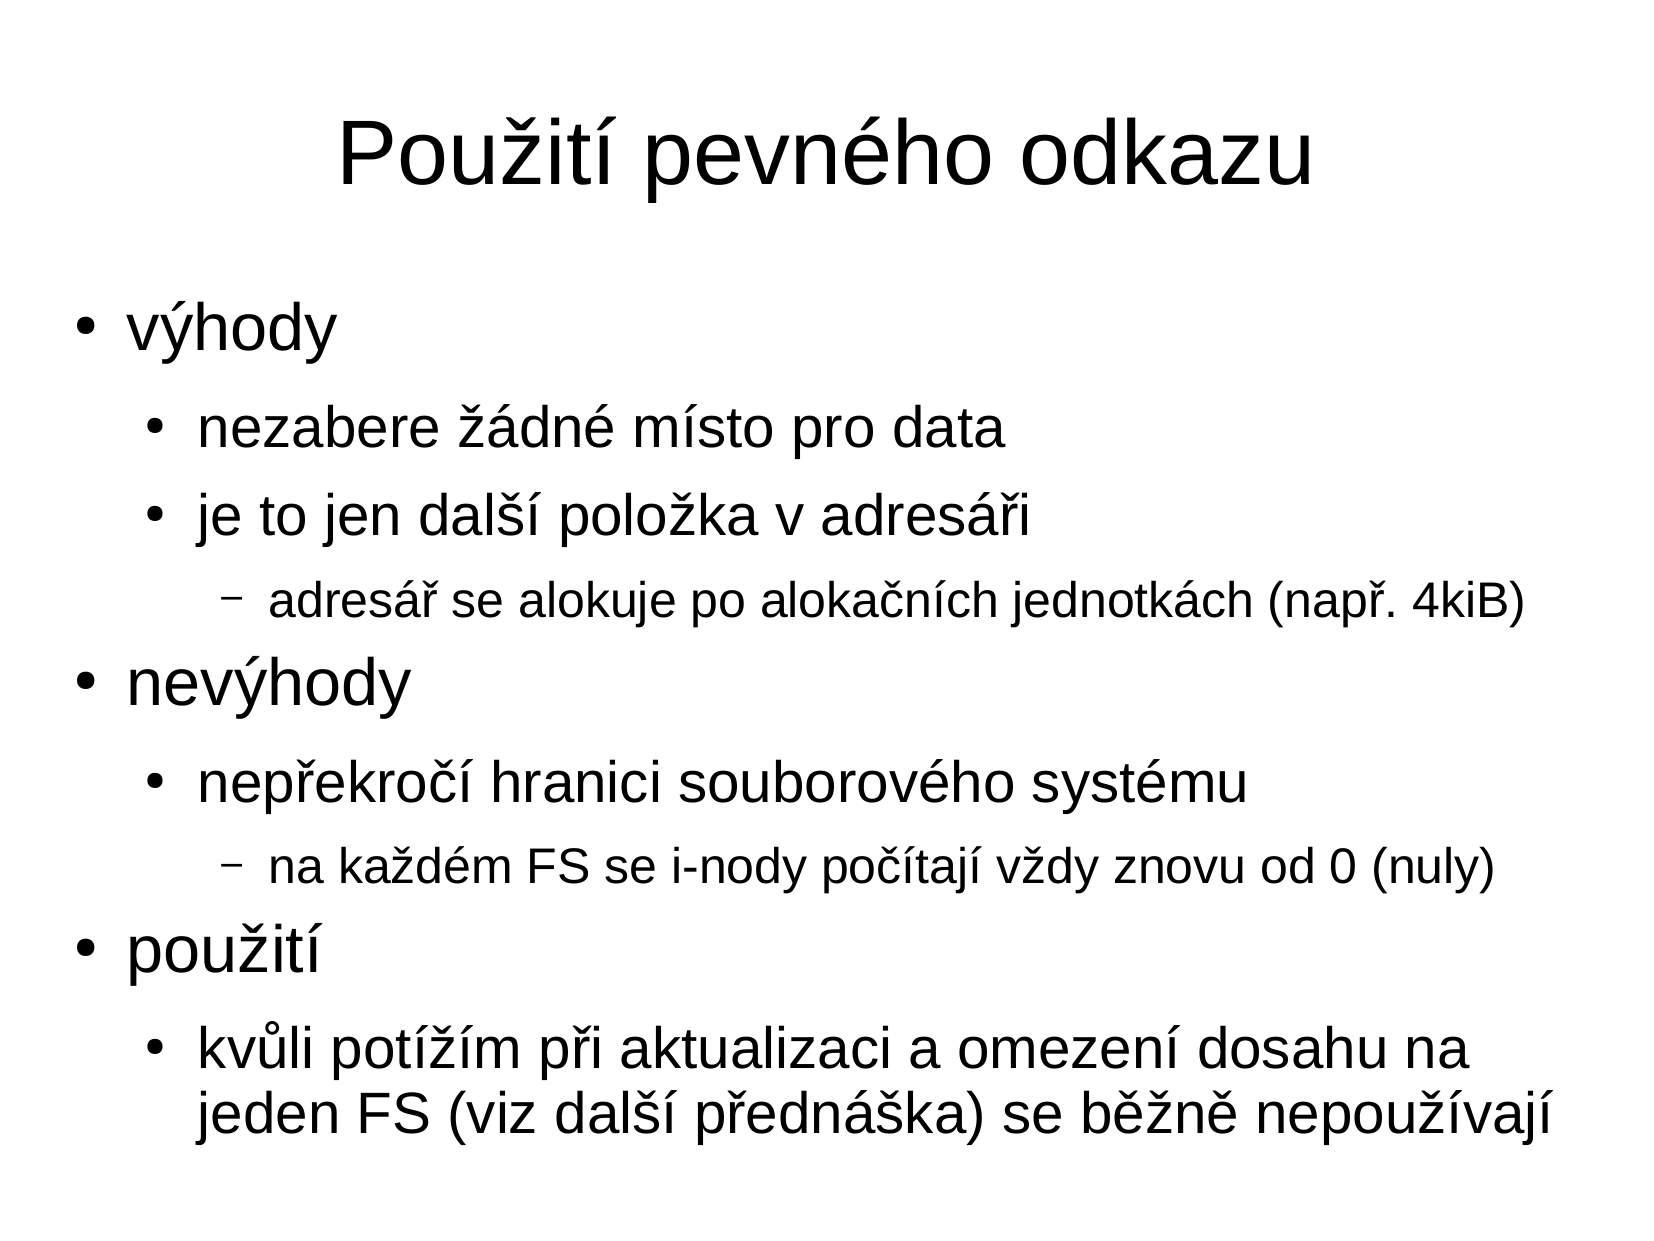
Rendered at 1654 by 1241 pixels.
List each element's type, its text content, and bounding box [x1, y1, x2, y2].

title Použití pevného odkazu [82, 56, 1571, 250]
list výhody nezabere žádné místo pro data je to jen další položka v adresáři adresář se alokuje po alokačních jednotkách (např. 4kiB) nevýhody nepřekročí hranici souborového systému na každém FS se i-nody počítají vždy znovu od 0 (nuly) použití kvůli potížím při aktualizaci a omezení dosahu na jeden FS (viz další přednáška) se běžně nepoužívají [56, 290, 1598, 1145]
